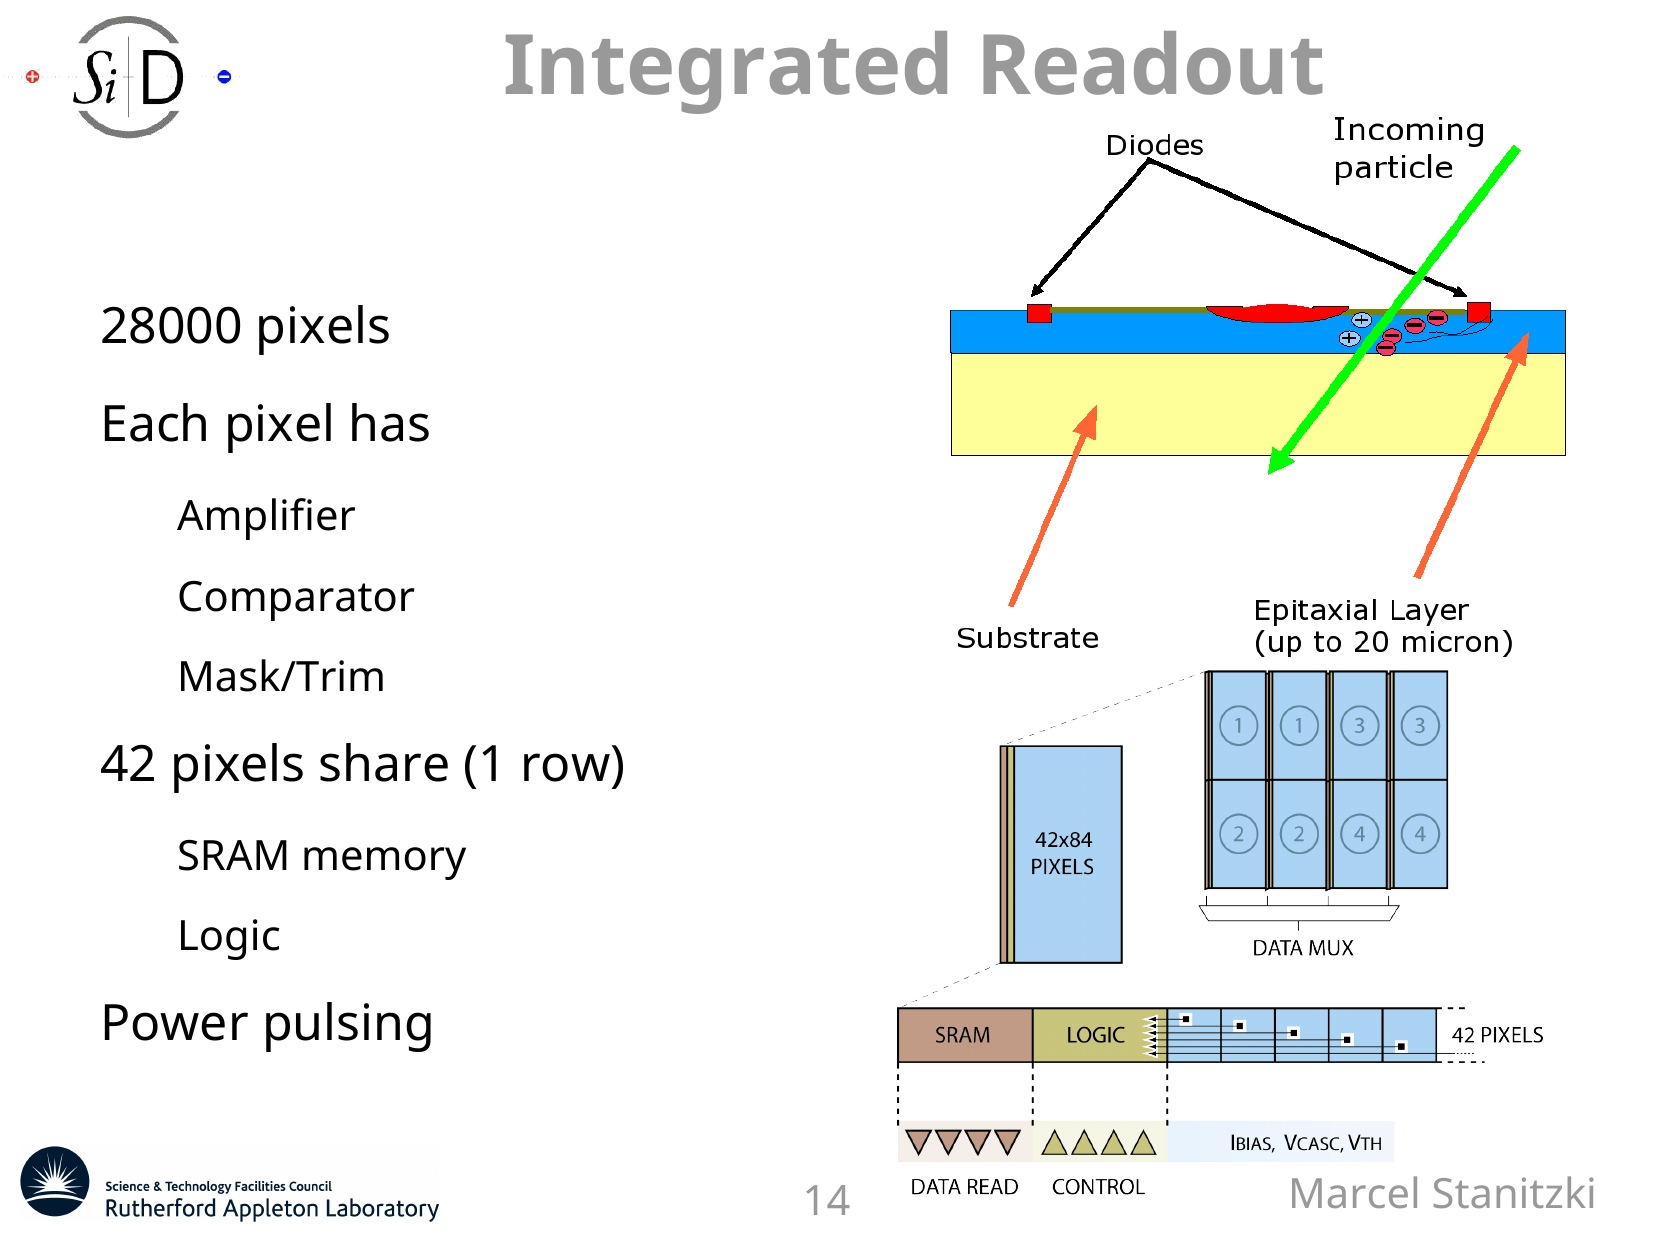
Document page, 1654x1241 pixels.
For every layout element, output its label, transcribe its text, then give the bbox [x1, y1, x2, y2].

list 28000 pixels Each pixel has Amplifier Comparator Mask/Trim 42 pixels share (1 row) SRAM memory Logic Power pulsing [82, 290, 1571, 1094]
picture [0, 0, 256, 154]
picture [944, 103, 1650, 665]
picture [897, 670, 1611, 1200]
picture [19, 1145, 439, 1222]
title Integrated Readout [250, 11, 1580, 113]
